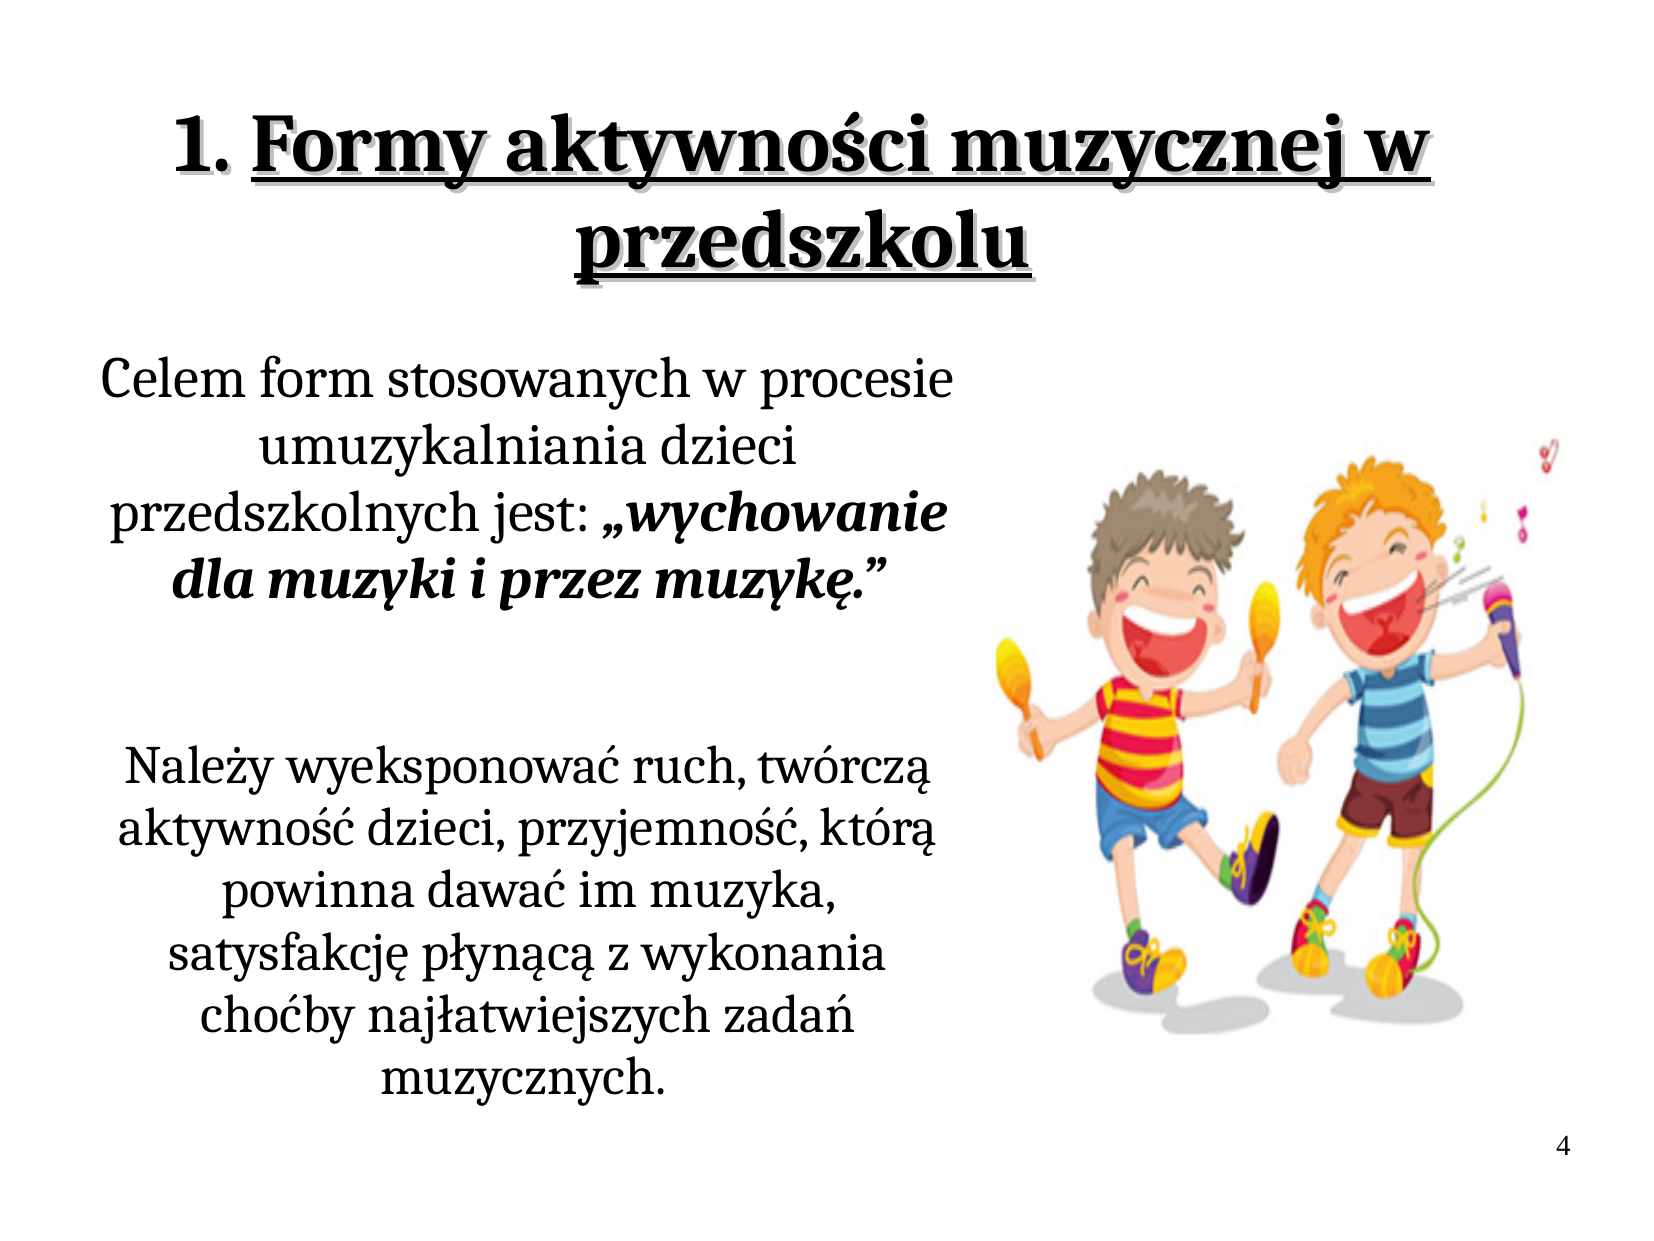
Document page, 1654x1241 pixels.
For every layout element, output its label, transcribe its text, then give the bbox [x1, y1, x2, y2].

title 1. Formy aktywności muzycznej w przedszkolu [59, 88, 1548, 296]
list Celem form stosowanych w procesie umuzykalniania dzieci przedszkolnych jest: „wychowanie dla muzyki i przez muzykę.” Należy wyeksponować ruch, twórczą aktywność dzieci, przyjemność, którą powinna dawać im muzyka, satysfakcję płynącą z wykonania choćby najłatwiejszych zadań muzycznych. [29, 156, 957, 1241]
picture [974, 395, 1595, 1063]
